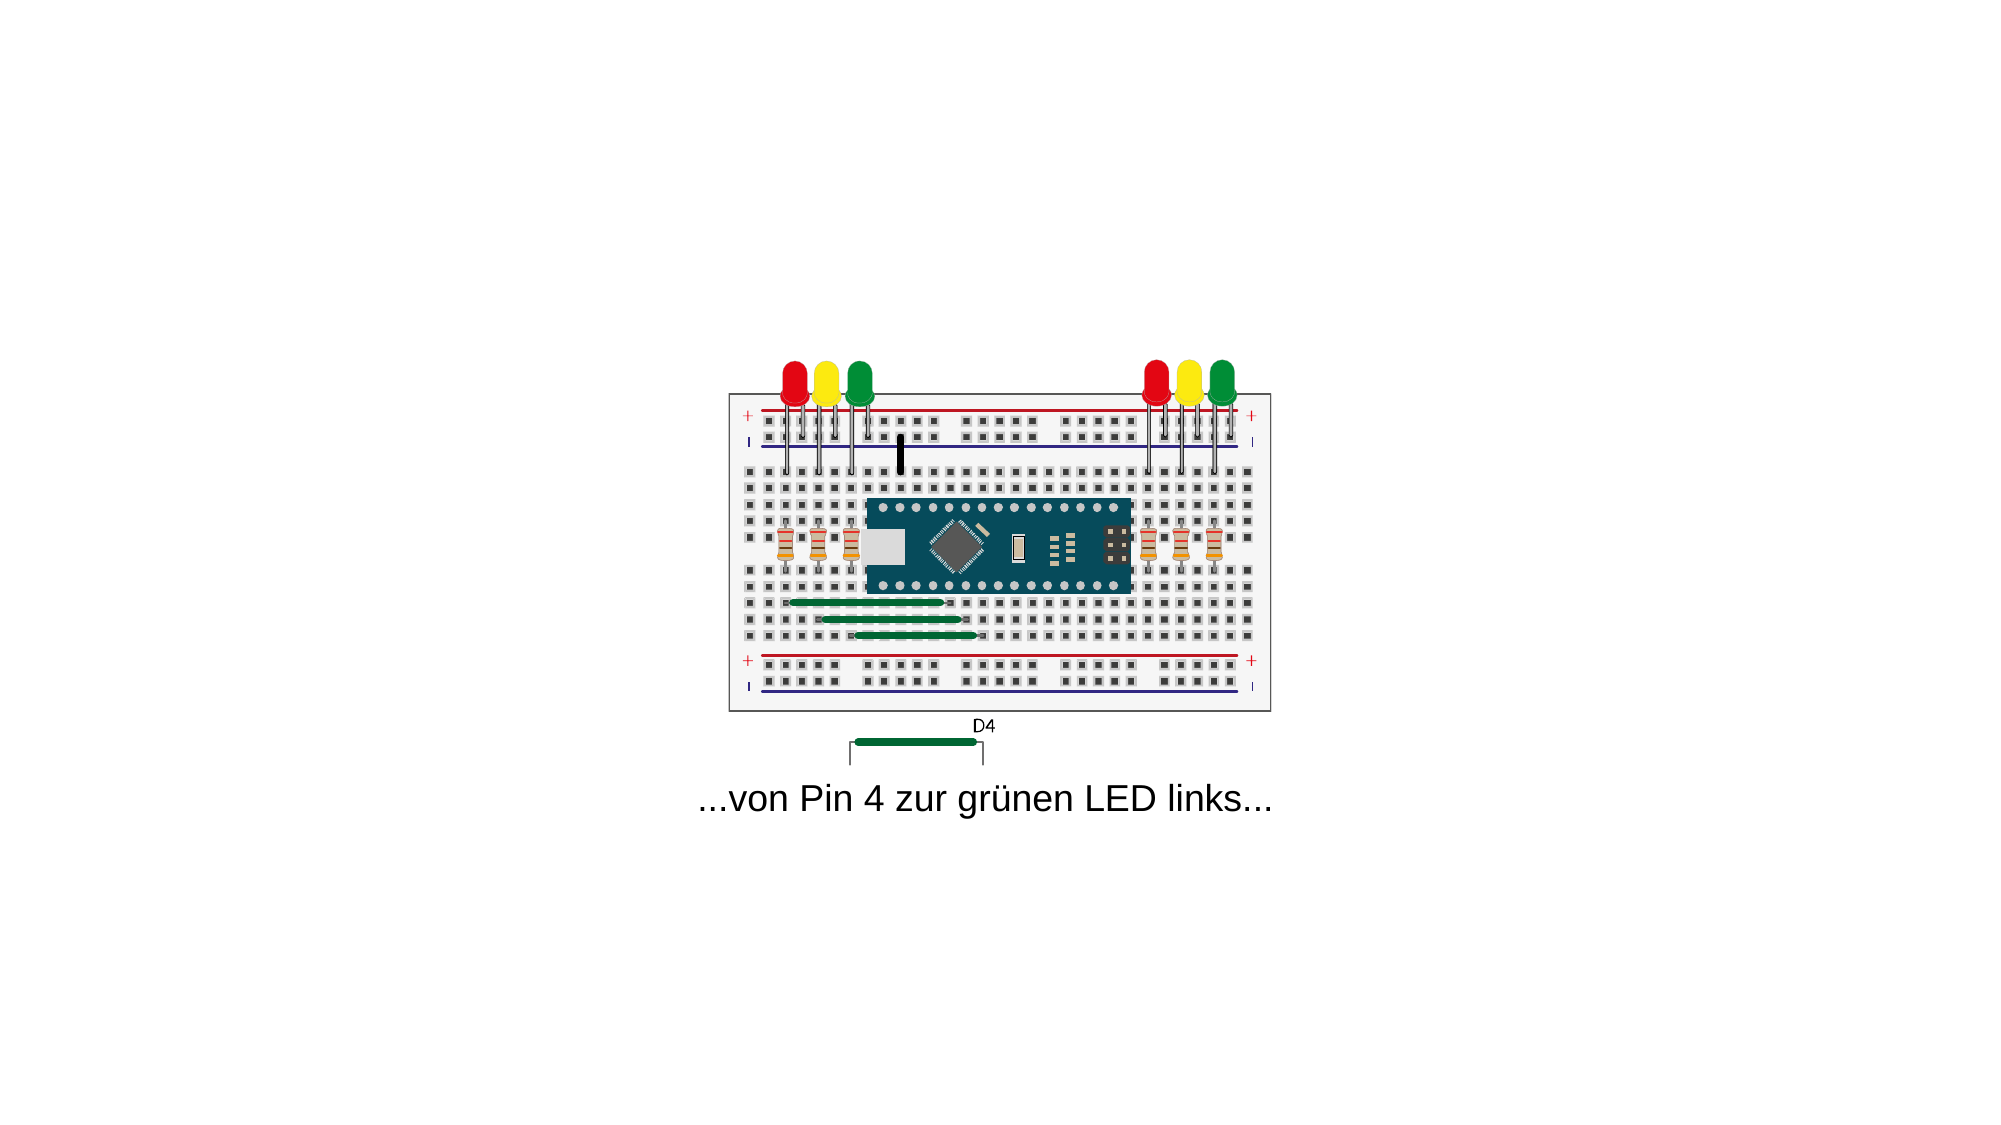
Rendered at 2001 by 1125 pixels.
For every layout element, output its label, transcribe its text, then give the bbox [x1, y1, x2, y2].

text_box ...von Pin 4 zur grünen LED links... [682, 769, 1306, 827]
picture [728, 359, 1272, 766]
